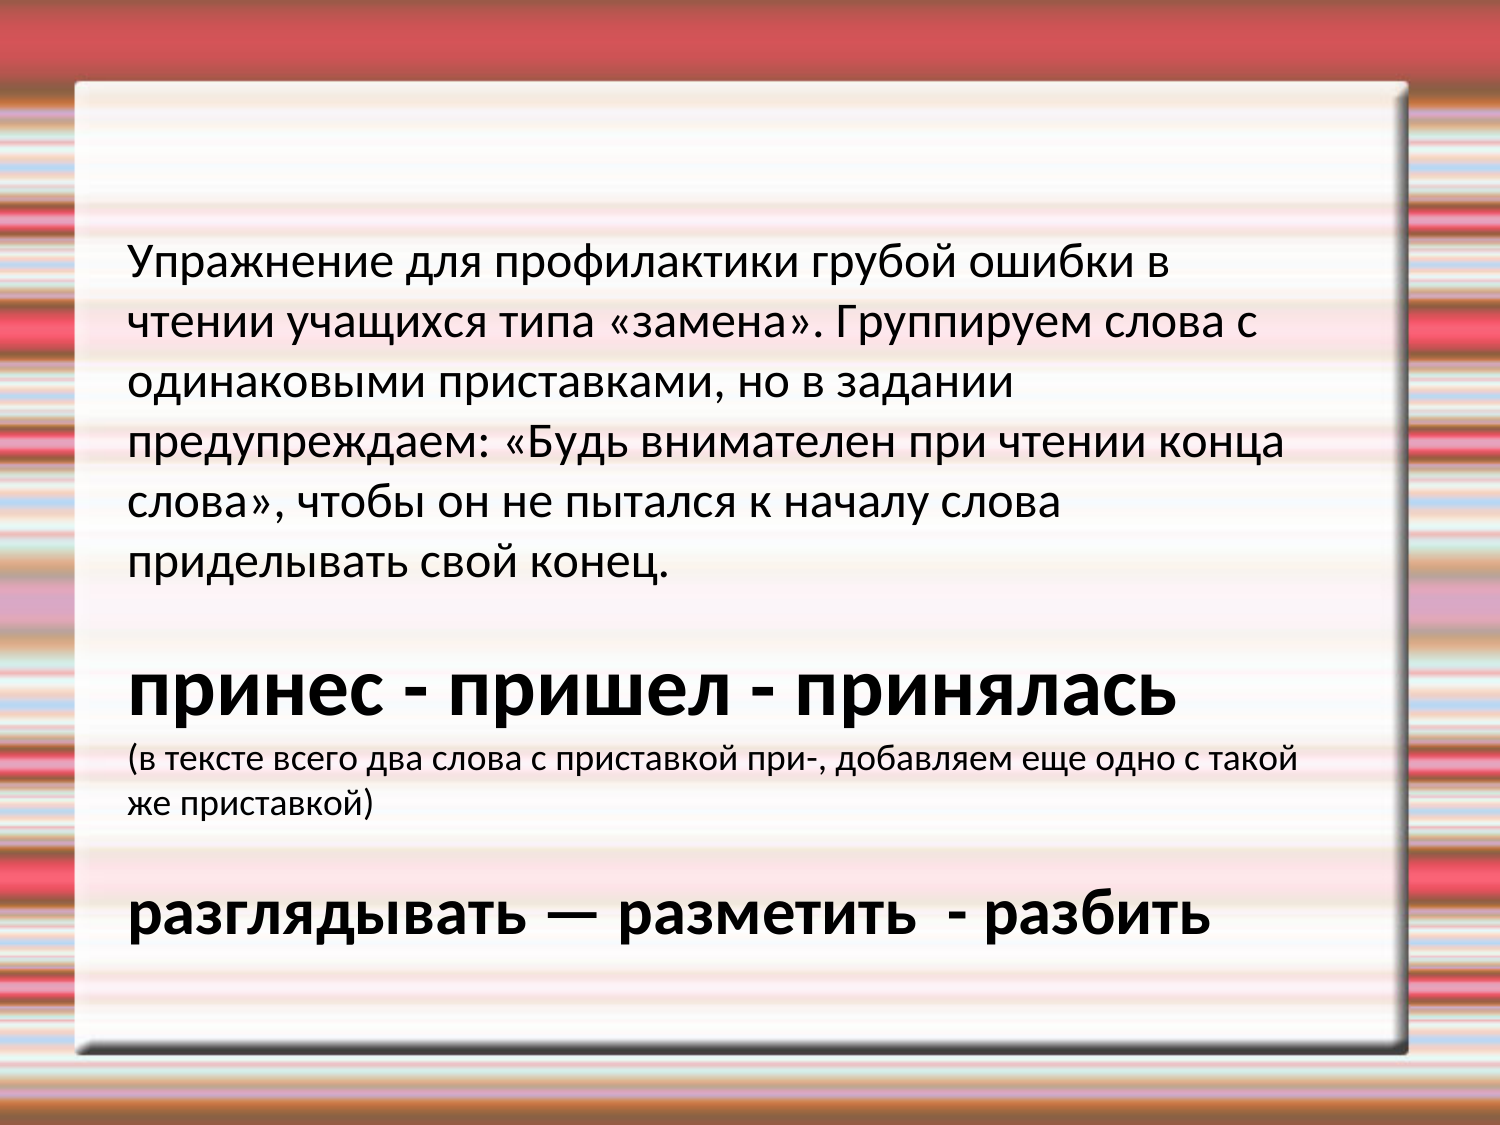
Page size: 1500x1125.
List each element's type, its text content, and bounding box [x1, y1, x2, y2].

text_box Упражнение для профилактики грубой ошибки в чтении учащихся типа «замена». Группируем слова с одинаковыми приставками, но в задании предупреждаем: «Будь внимателен при чтении конца слова», чтобы он не пытался к началу слова приделывать свой конец. принес - пришел - принялась (в тексте всего два слова с приставкой при-, добавляем еще одно с такой же приставкой) разглядывать — разметить - разбить [112, 220, 1341, 955]
